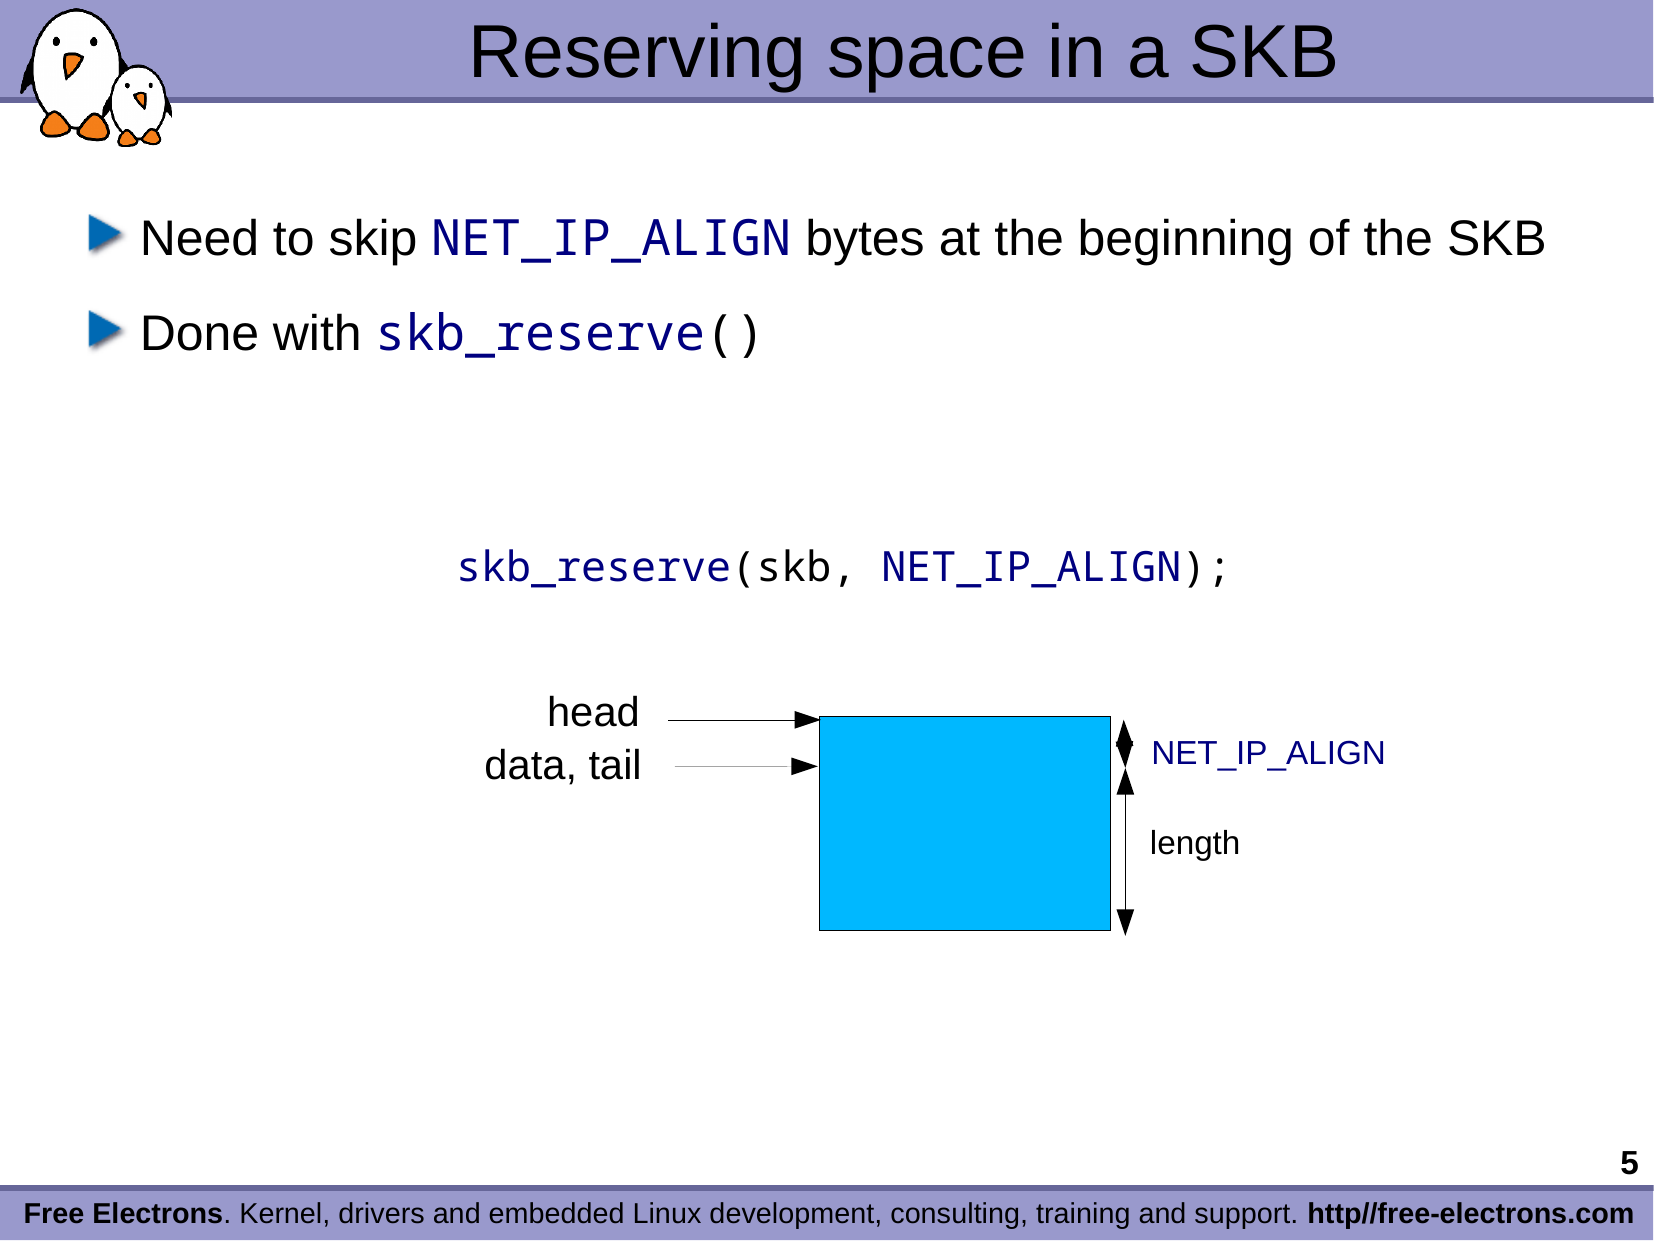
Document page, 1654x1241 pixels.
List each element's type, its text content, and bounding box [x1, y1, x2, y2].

title Reserving space in a SKB [178, 4, 1631, 98]
text_box length [1149, 824, 1299, 866]
list Need to skip NET_IP_ALIGN bytes at the beginning of the SKB Done with skb_reserve() [68, 201, 1592, 368]
picture [20, 8, 172, 147]
text_box data, tail [306, 741, 642, 794]
text_box NET_IP_ALIGN [1151, 734, 1460, 777]
text_box head [304, 688, 641, 741]
text_box skb_reserve(skb, NET_IP_ALIGN); [269, 536, 1418, 586]
text_box [819, 716, 1111, 931]
